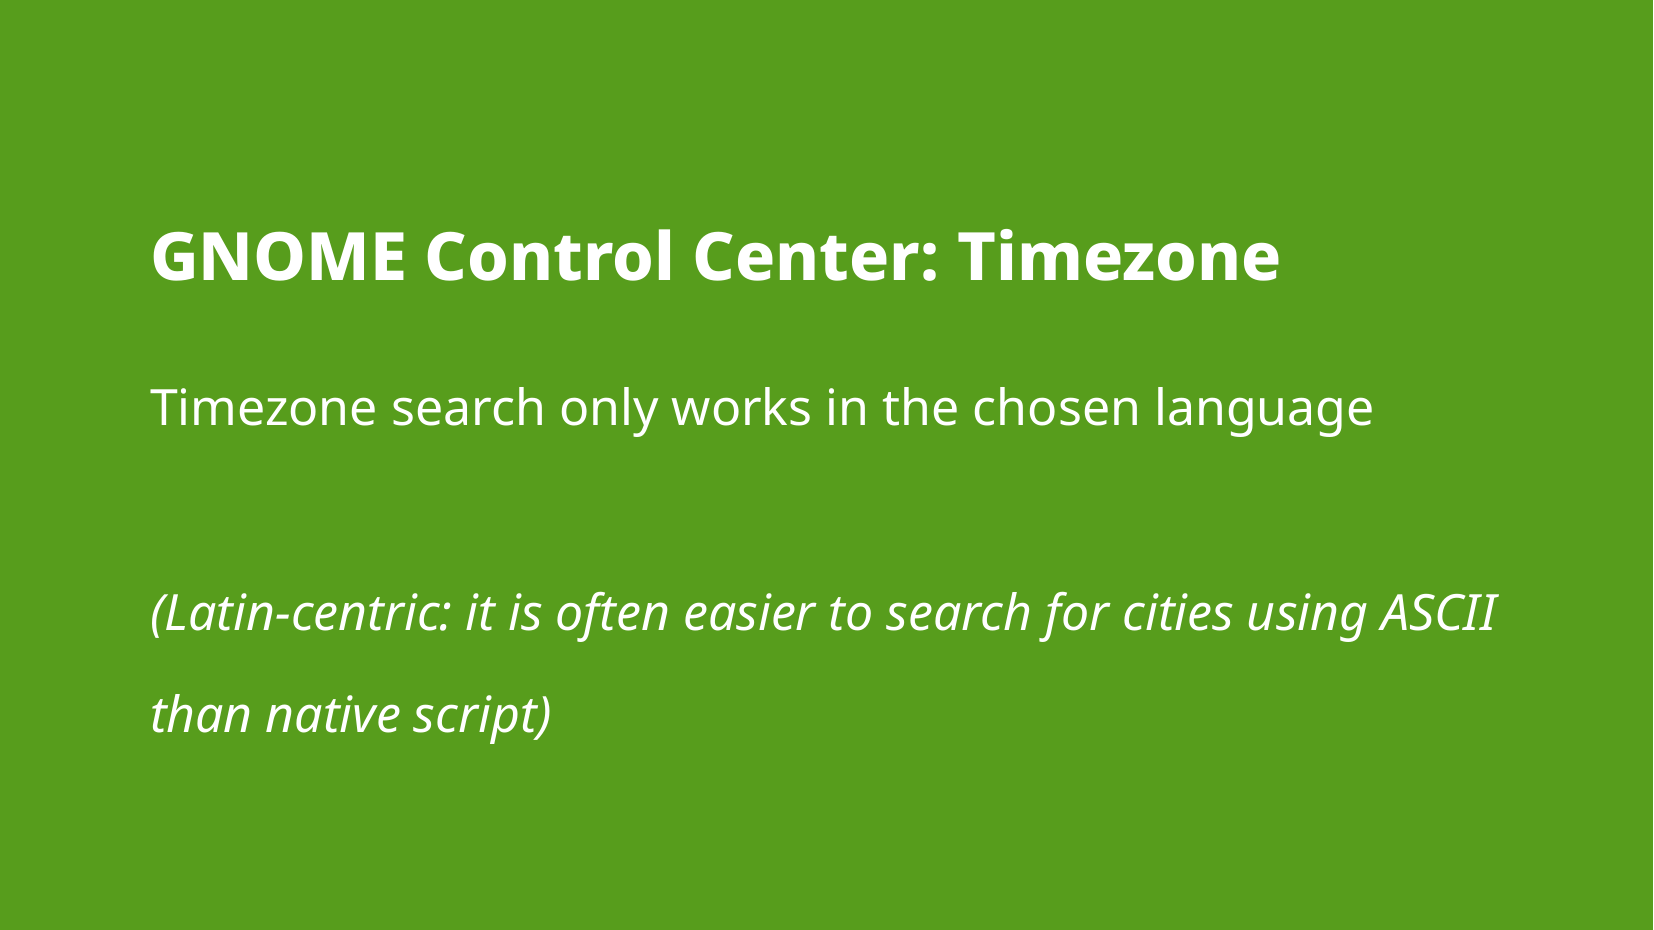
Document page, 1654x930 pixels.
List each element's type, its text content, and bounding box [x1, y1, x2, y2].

text_box Timezone search only works in the chosen language (Latin-centric: it is often easier to search for cities using ASCII than native script) [150, 337, 1501, 877]
title GNOME Control Center: Timezone [150, 144, 1501, 301]
